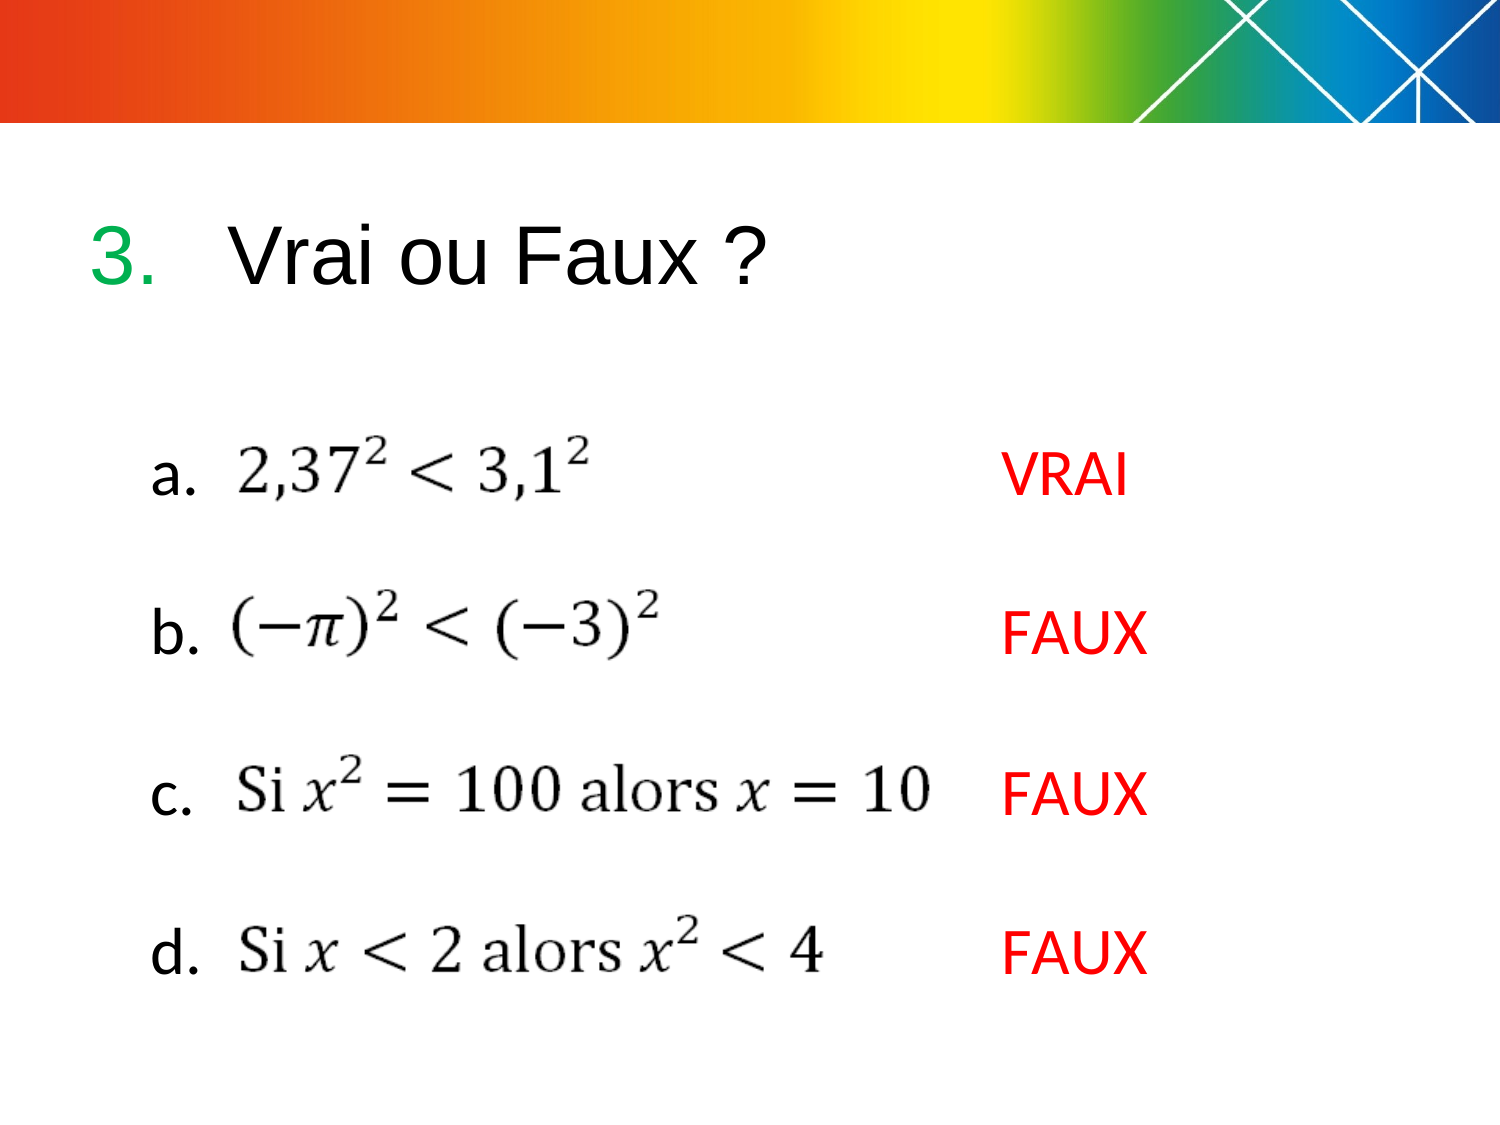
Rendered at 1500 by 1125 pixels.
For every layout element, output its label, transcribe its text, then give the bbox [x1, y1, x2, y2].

text_box a. b. c. d. [135, 420, 691, 1076]
picture [1340, 0, 1500, 123]
picture [218, 904, 839, 988]
picture [230, 739, 942, 829]
text_box VRAI FAUX FAUX FAUX [986, 420, 1400, 996]
text_box Vrai ou Faux ? [75, 164, 1500, 339]
picture [0, 0, 1359, 123]
picture [230, 420, 609, 521]
picture [230, 574, 674, 670]
